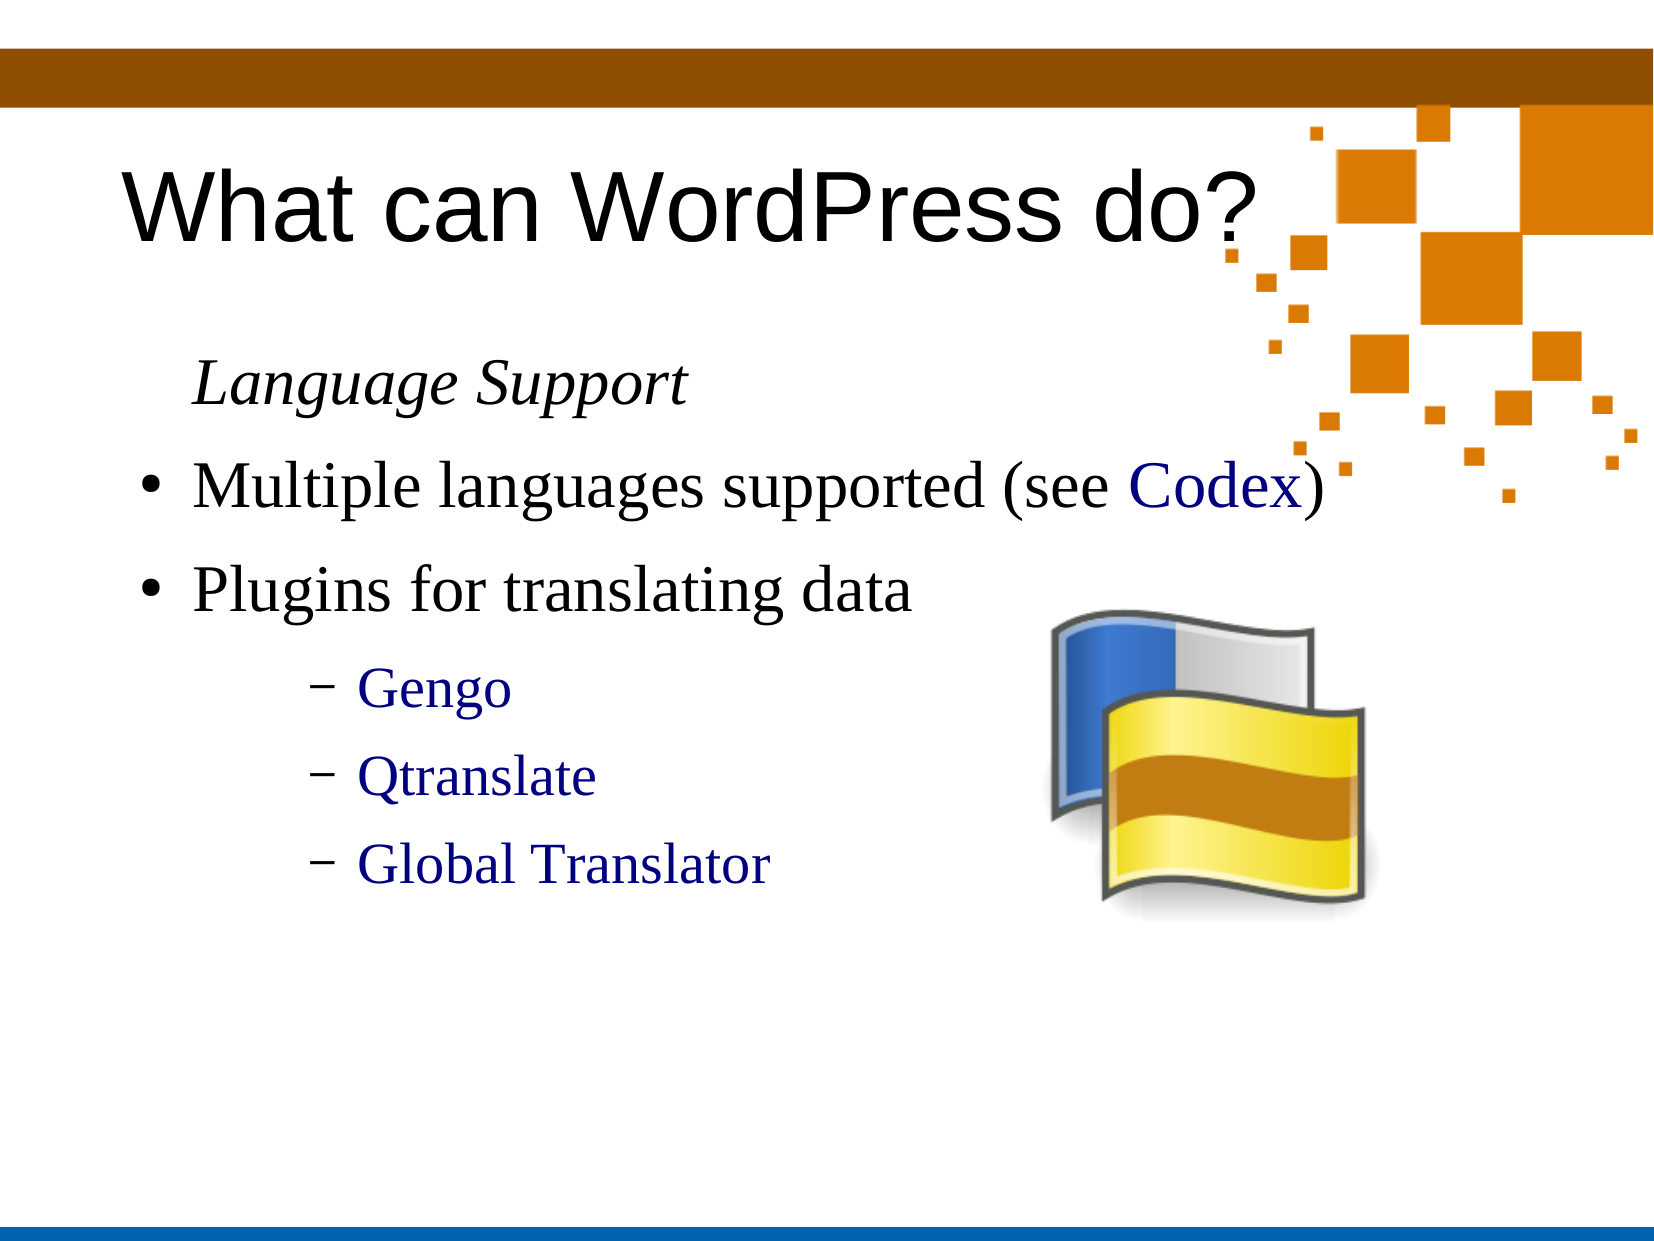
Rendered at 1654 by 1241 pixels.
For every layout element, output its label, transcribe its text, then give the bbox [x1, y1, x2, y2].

list Language Support Multiple languages supported (see Codex) Plugins for translating data Gengo Qtranslate Global Translator [121, 344, 1533, 1127]
picture [0, 0, 1654, 1227]
title What can WordPress do? [121, 102, 1533, 311]
